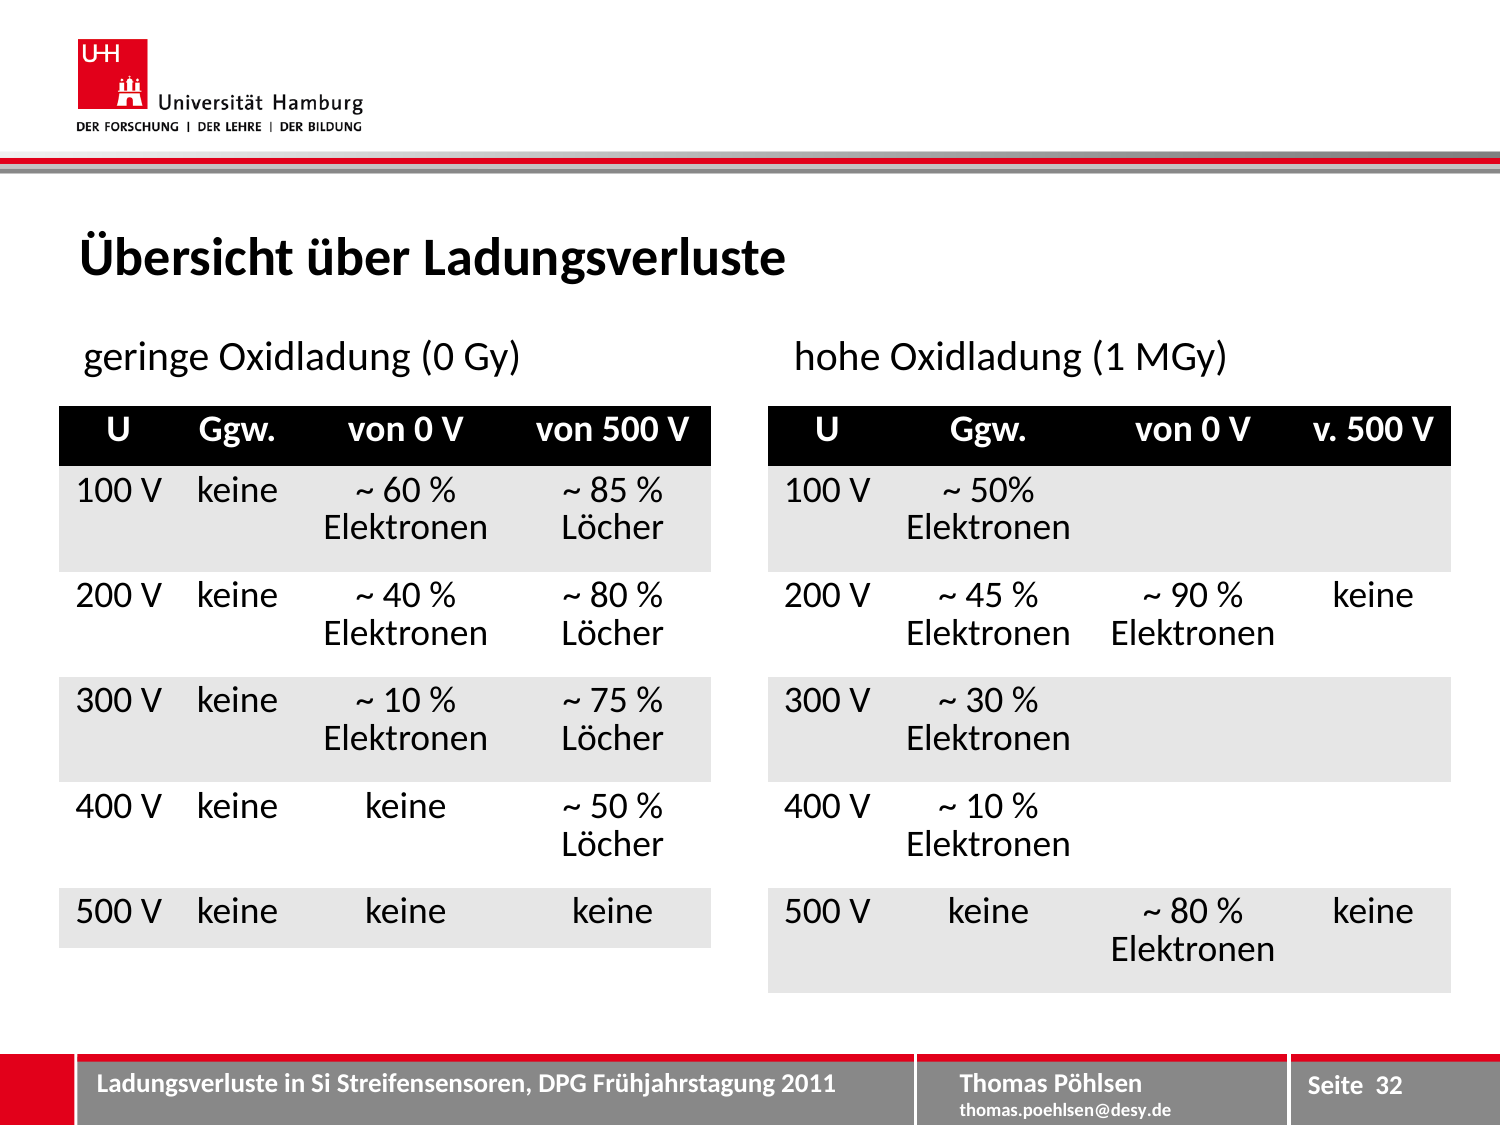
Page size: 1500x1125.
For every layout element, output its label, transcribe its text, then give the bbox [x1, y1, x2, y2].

table_cell ~ 10 % Elektronen [297, 677, 515, 782]
table_cell keine [178, 782, 297, 888]
table_cell ~ 85 % Löcher [515, 466, 711, 572]
table_cell ~ 80 % Elektronen [1090, 888, 1296, 993]
table_cell ~ 50 % Löcher [515, 782, 711, 888]
table_header von 0 V [297, 406, 515, 466]
table_cell [1090, 466, 1296, 572]
table_cell 400 V [59, 782, 178, 888]
table_cell [1090, 782, 1296, 888]
table_cell keine [178, 572, 297, 677]
table_cell ~ 90 % Elektronen [1090, 572, 1296, 677]
table_cell [1090, 677, 1296, 782]
text_box hohe Oxidladung (1 MGy) [776, 324, 1246, 380]
table_cell 200 V [59, 572, 178, 677]
table_cell 300 V [59, 677, 178, 782]
table_cell 100 V [768, 466, 887, 572]
table_cell keine [515, 888, 711, 948]
table_cell 200 V [768, 572, 887, 677]
table_cell ~ 45 % Elektronen [887, 572, 1090, 677]
table_cell keine [297, 888, 515, 948]
table_cell keine [178, 677, 297, 782]
table_header Ggw. [178, 406, 297, 466]
table_cell [1296, 782, 1451, 888]
table_cell 300 V [768, 677, 887, 782]
table_cell 100 V [59, 466, 178, 572]
text_box geringe Oxidladung (0 Gy) [68, 324, 537, 380]
title Übersicht über Ladungsverluste [64, 193, 1436, 315]
table_cell 400 V [768, 782, 887, 888]
table_cell keine [887, 888, 1090, 993]
table_cell ~ 75 % Löcher [515, 677, 711, 782]
table_cell ~ 60 % Elektronen [297, 466, 515, 572]
table_header U [768, 406, 887, 466]
table_header von 500 V [515, 406, 711, 466]
table_cell [1296, 677, 1451, 782]
table_cell ~ 30 % Elektronen [887, 677, 1090, 782]
table_cell ~ 50% Elektronen [887, 466, 1090, 572]
table_cell keine [178, 888, 297, 948]
table_cell ~ 10 % Elektronen [887, 782, 1090, 888]
table_header von 0 V [1090, 406, 1296, 466]
table_cell keine [1296, 572, 1451, 677]
table_cell ~ 80 % Löcher [515, 572, 711, 677]
table_header U [59, 406, 178, 466]
table_cell 500 V [59, 888, 178, 948]
table_cell keine [1296, 888, 1451, 993]
table_cell keine [178, 466, 297, 572]
table_cell ~ 40 % Elektronen [297, 572, 515, 677]
table_header Ggw. [887, 406, 1090, 466]
table_cell [1296, 466, 1451, 572]
table_header v. 500 V [1296, 406, 1451, 466]
picture [0, 0, 1500, 174]
table_cell 500 V [768, 888, 887, 993]
table_cell keine [297, 782, 515, 888]
